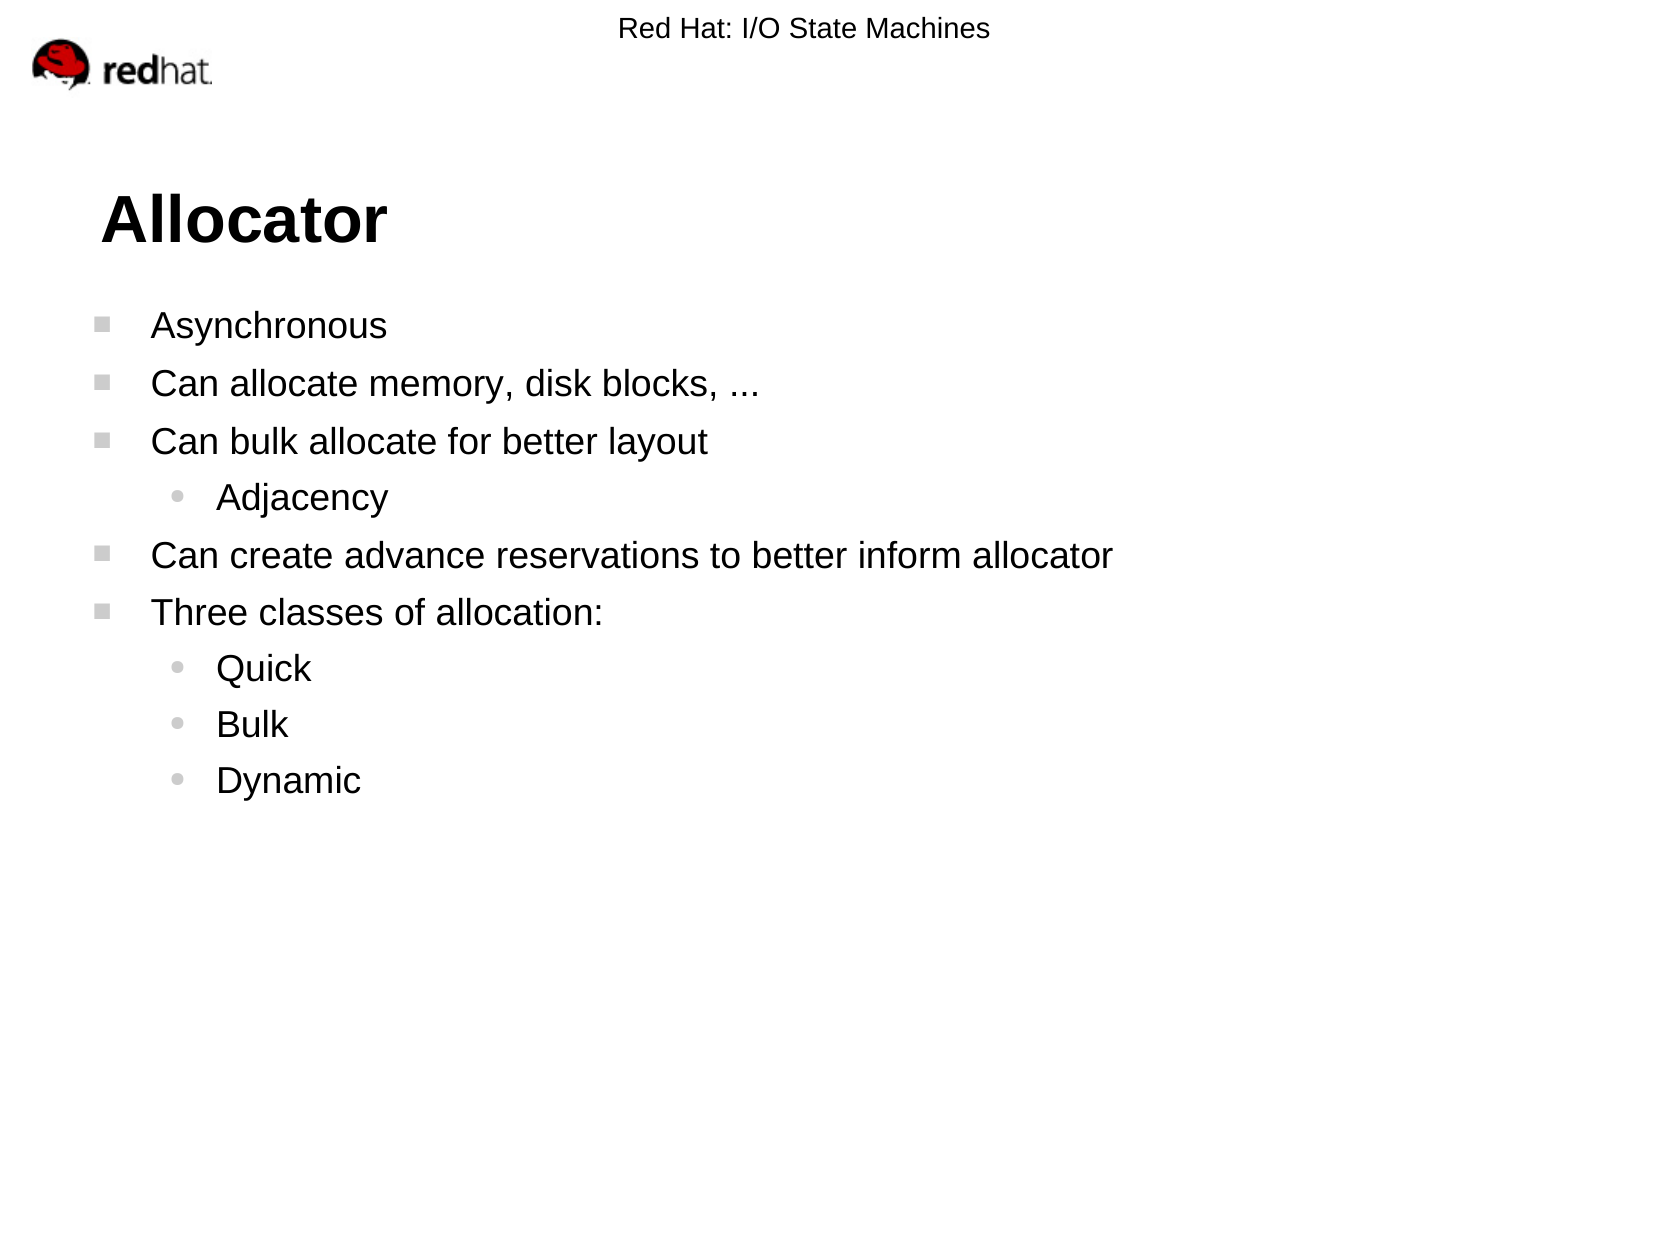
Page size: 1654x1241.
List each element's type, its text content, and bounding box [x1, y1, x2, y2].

picture [31, 37, 212, 98]
list Asynchronous Can allocate memory, disk blocks, ... Can bulk allocate for better layout Adjacency Can create advance reservations to better inform allocator Three classes of allocation: Quick Bulk Dynamic [94, 304, 1500, 1174]
title Allocator [100, 164, 1506, 275]
